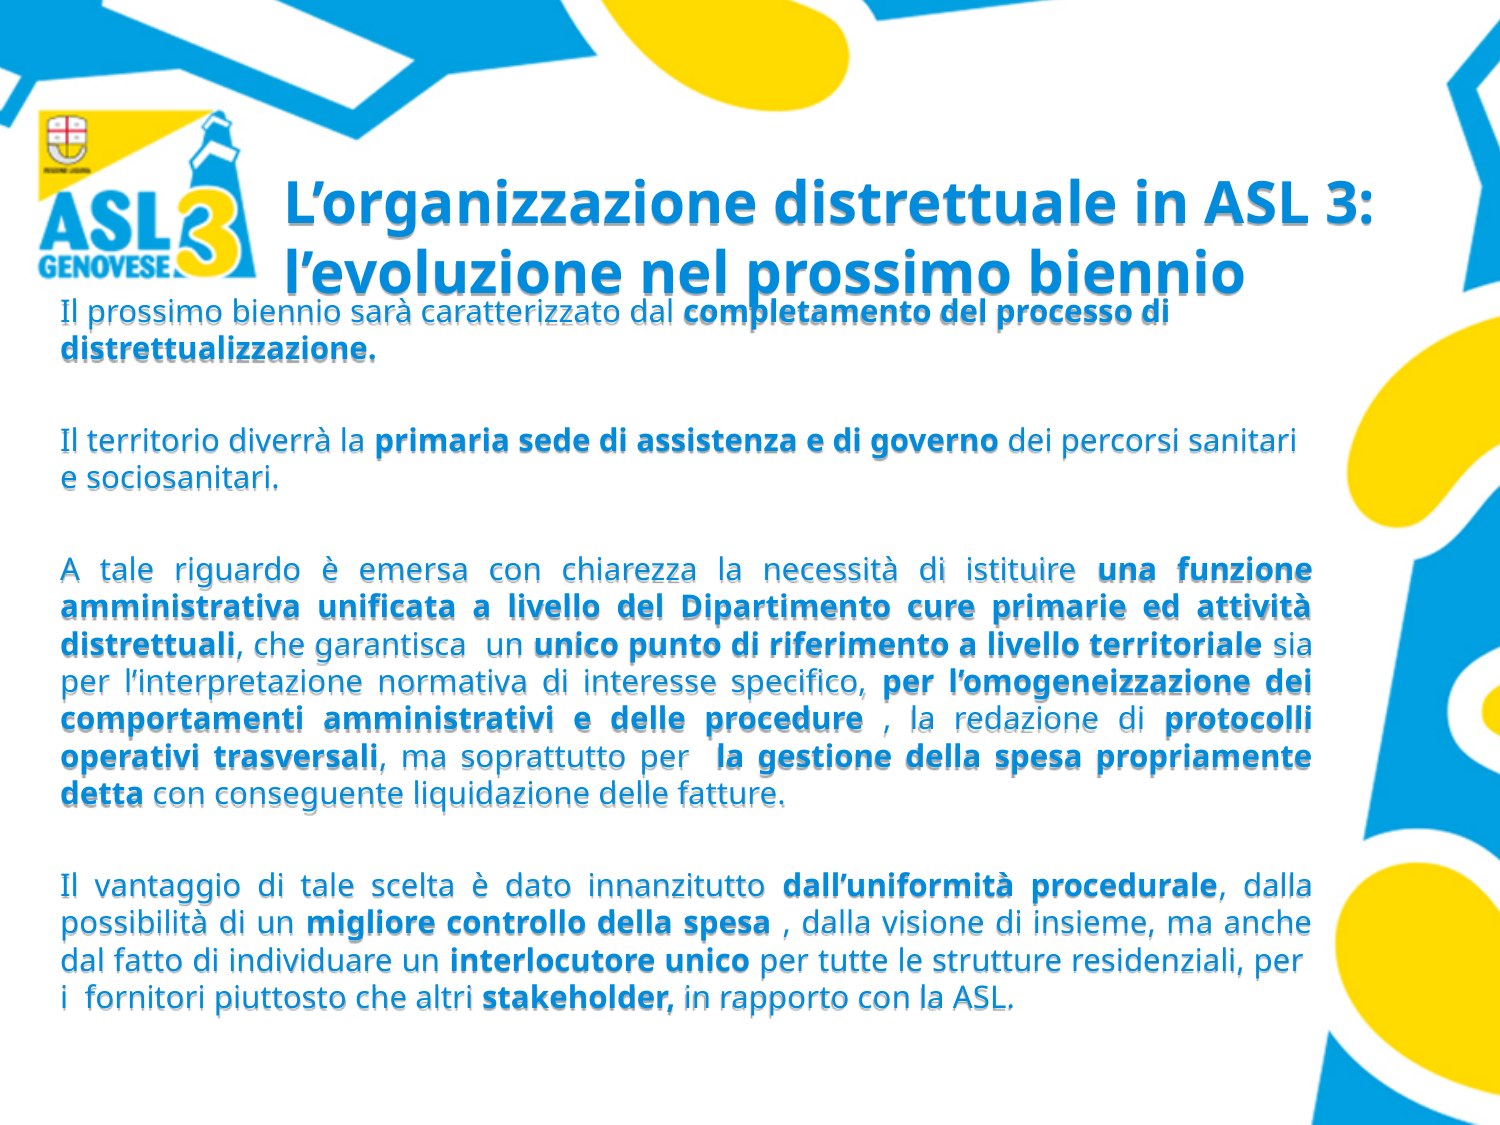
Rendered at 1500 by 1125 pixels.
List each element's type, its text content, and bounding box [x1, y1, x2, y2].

title L’organizzazione distrettuale in ASL 3: l’evoluzione nel prossimo biennio [268, 157, 1410, 274]
list Il prossimo biennio sarà caratterizzato dal completamento del processo di distrettualizzazione. Il territorio diverrà la primaria sede di assistenza e di governo dei percorsi sanitari e sociosanitari. A tale riguardo è emersa con chiarezza la necessità di istituire una funzione amministrativa unificata a livello del Dipartimento cure primarie ed attività distrettuali, che garantisca un unico punto di riferimento a livello territoriale sia per l’interpretazione normativa di interesse specifico, per l’omogeneizzazione dei comportamenti amministrativi e delle procedure , la redazione di protocolli operativi trasversali, ma soprattutto per la gestione della spesa propriamente detta con conseguente liquidazione delle fatture. Il vantaggio di tale scelta è dato innanzitutto dall’uniformità procedurale, dalla possibilità di un migliore controllo della spesa , dalla visione di insieme, ma anche dal fatto di individuare un interlocutore unico per tutte le strutture residenziali, per i fornitori piuttosto che altri stakeholder, in rapporto con la ASL. [45, 283, 1331, 1090]
